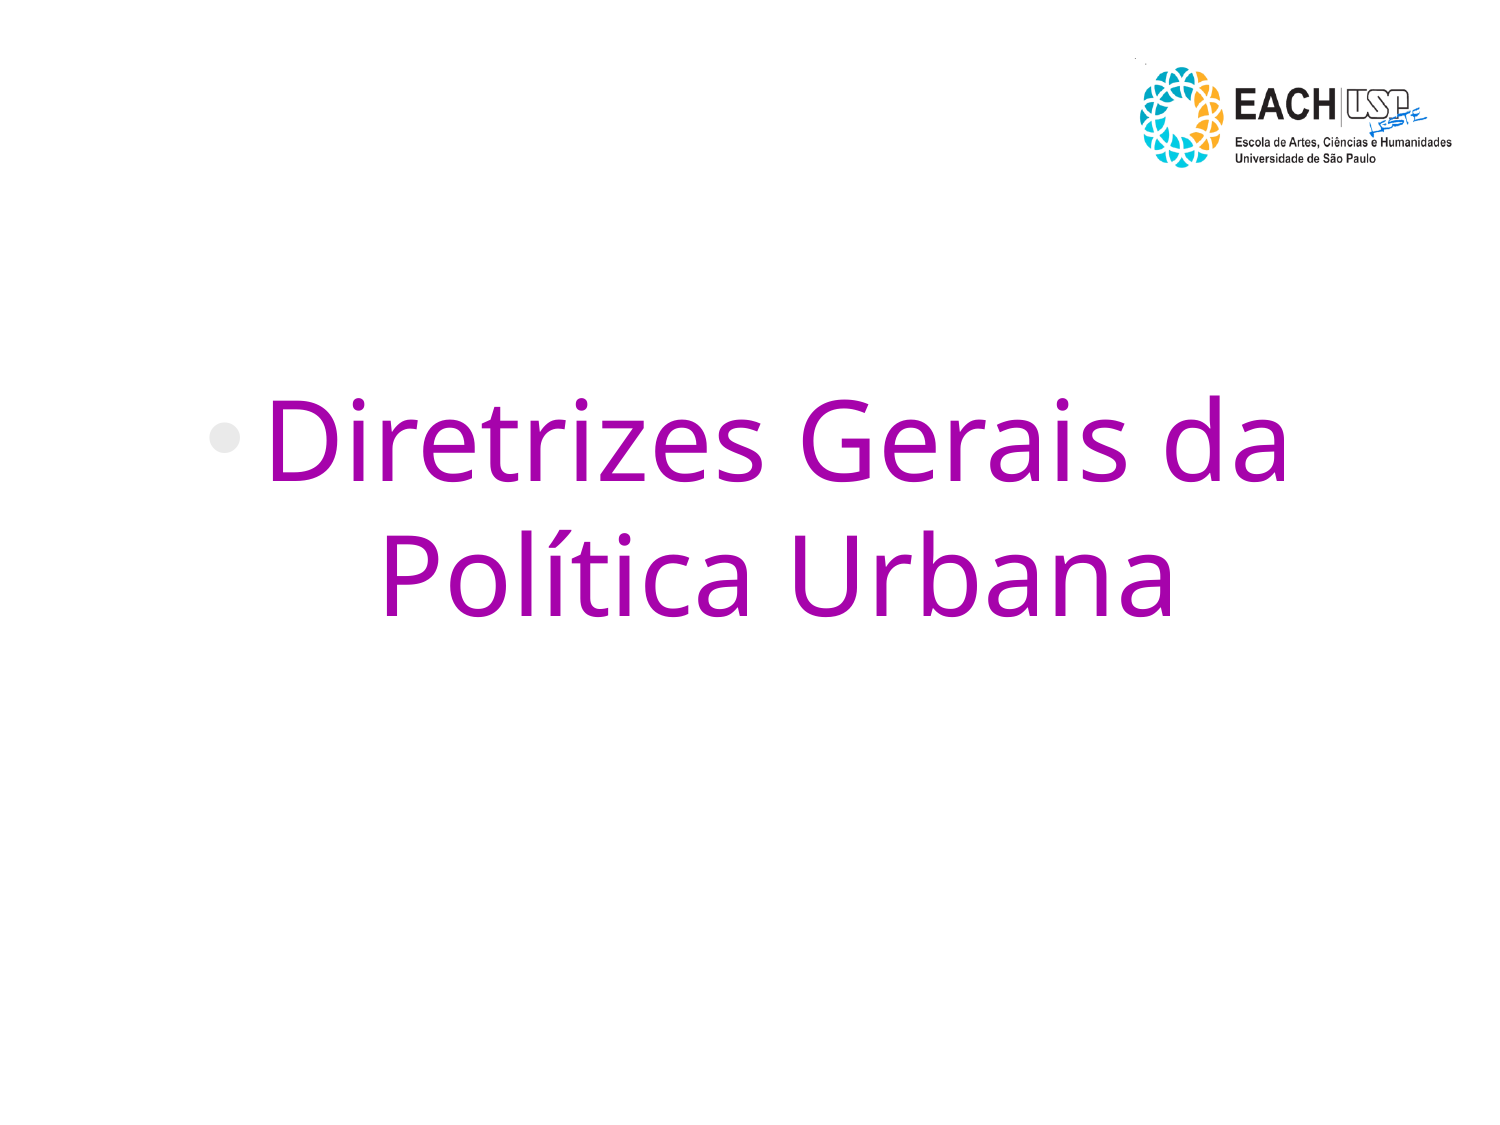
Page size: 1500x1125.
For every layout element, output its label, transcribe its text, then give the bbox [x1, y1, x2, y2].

list Diretrizes Gerais da Política Urbana [29, 361, 1471, 1083]
picture [1134, 54, 1480, 196]
